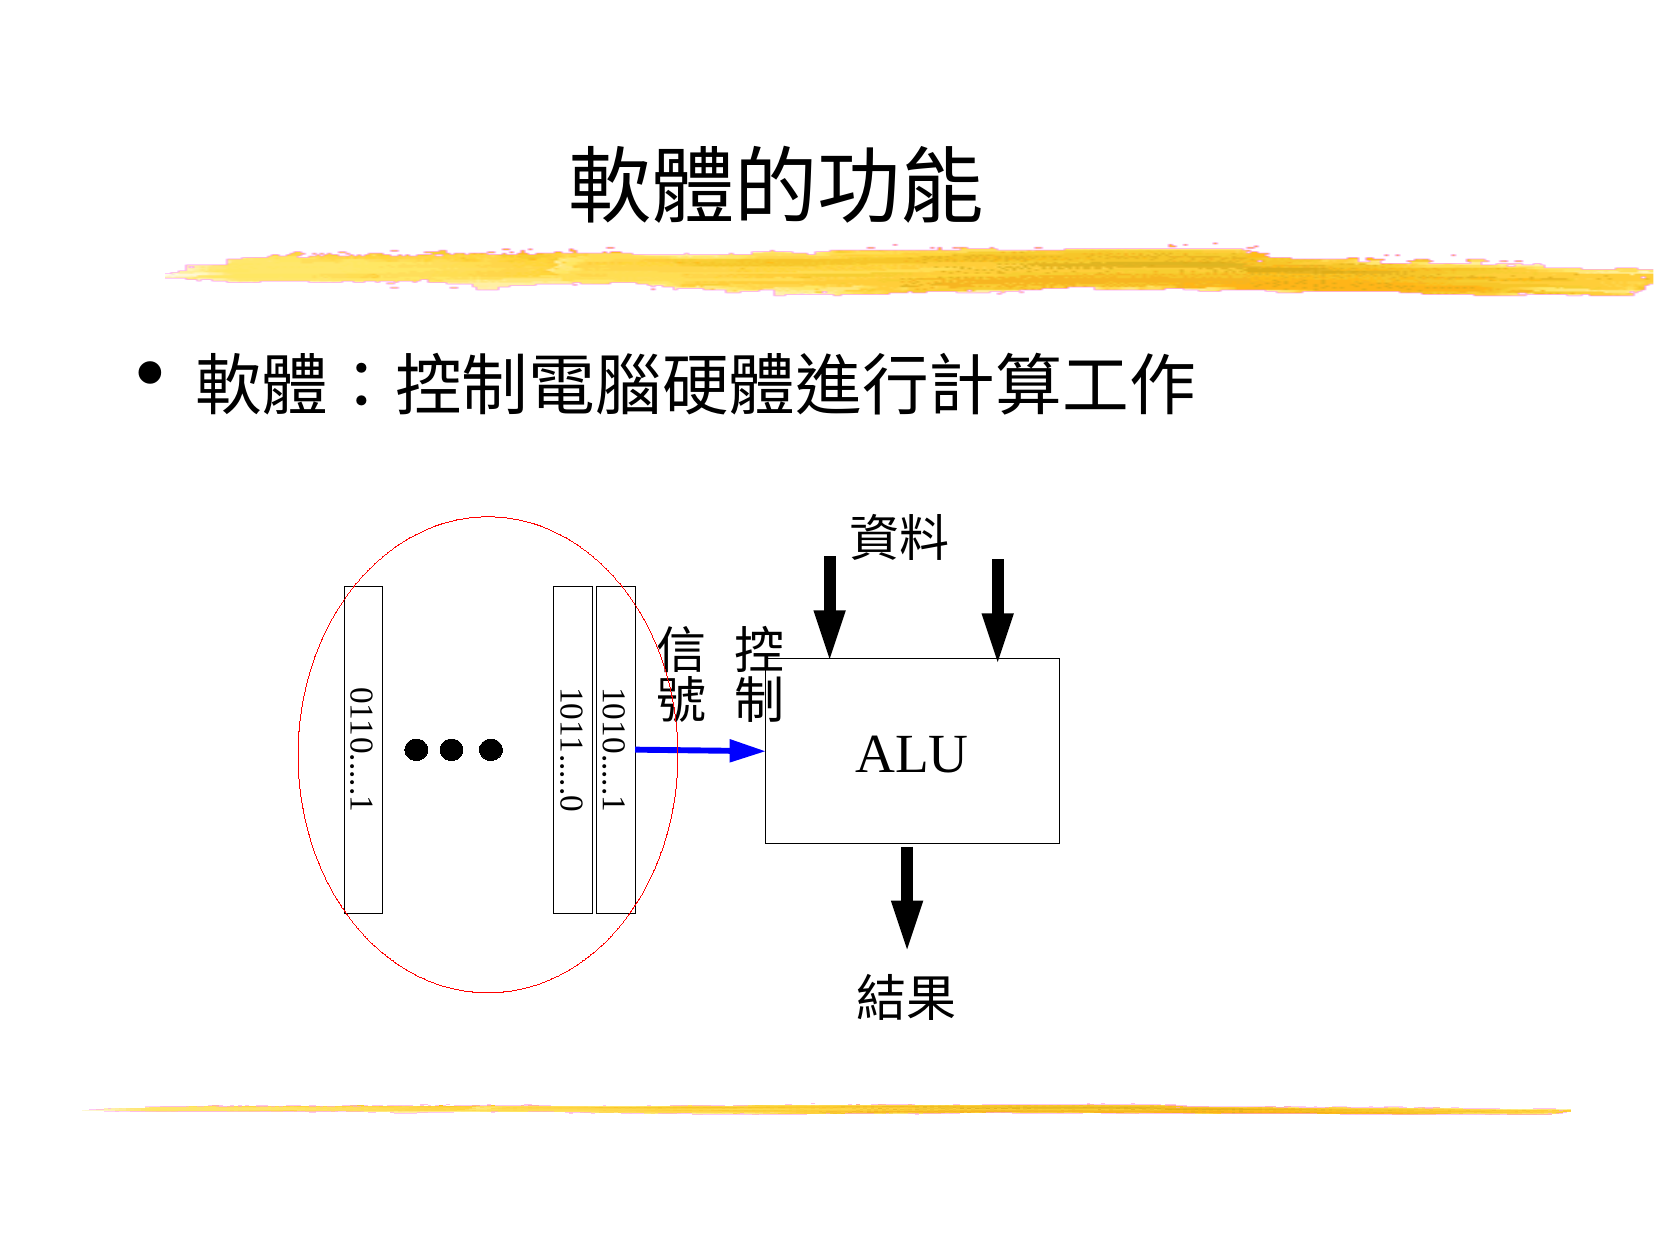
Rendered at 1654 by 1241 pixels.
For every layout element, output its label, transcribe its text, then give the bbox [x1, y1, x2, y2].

text_box ALU [765, 658, 1060, 844]
text_box [479, 739, 503, 761]
text_box 1010.....1 [596, 586, 636, 914]
text_box [440, 739, 463, 761]
text_box 1011.....0 [553, 586, 593, 914]
picture [82, 1102, 1571, 1117]
list 軟體：控制電腦硬體進行計算工作 [124, 316, 1530, 428]
title 軟體的功能 [73, 41, 1479, 249]
text_box 控制 信號 [644, 624, 774, 737]
picture [165, 237, 1654, 308]
text_box 資料 [849, 492, 982, 555]
text_box [404, 739, 428, 761]
text_box 0110.....1 [344, 586, 383, 914]
text_box 結果 [856, 952, 989, 1015]
